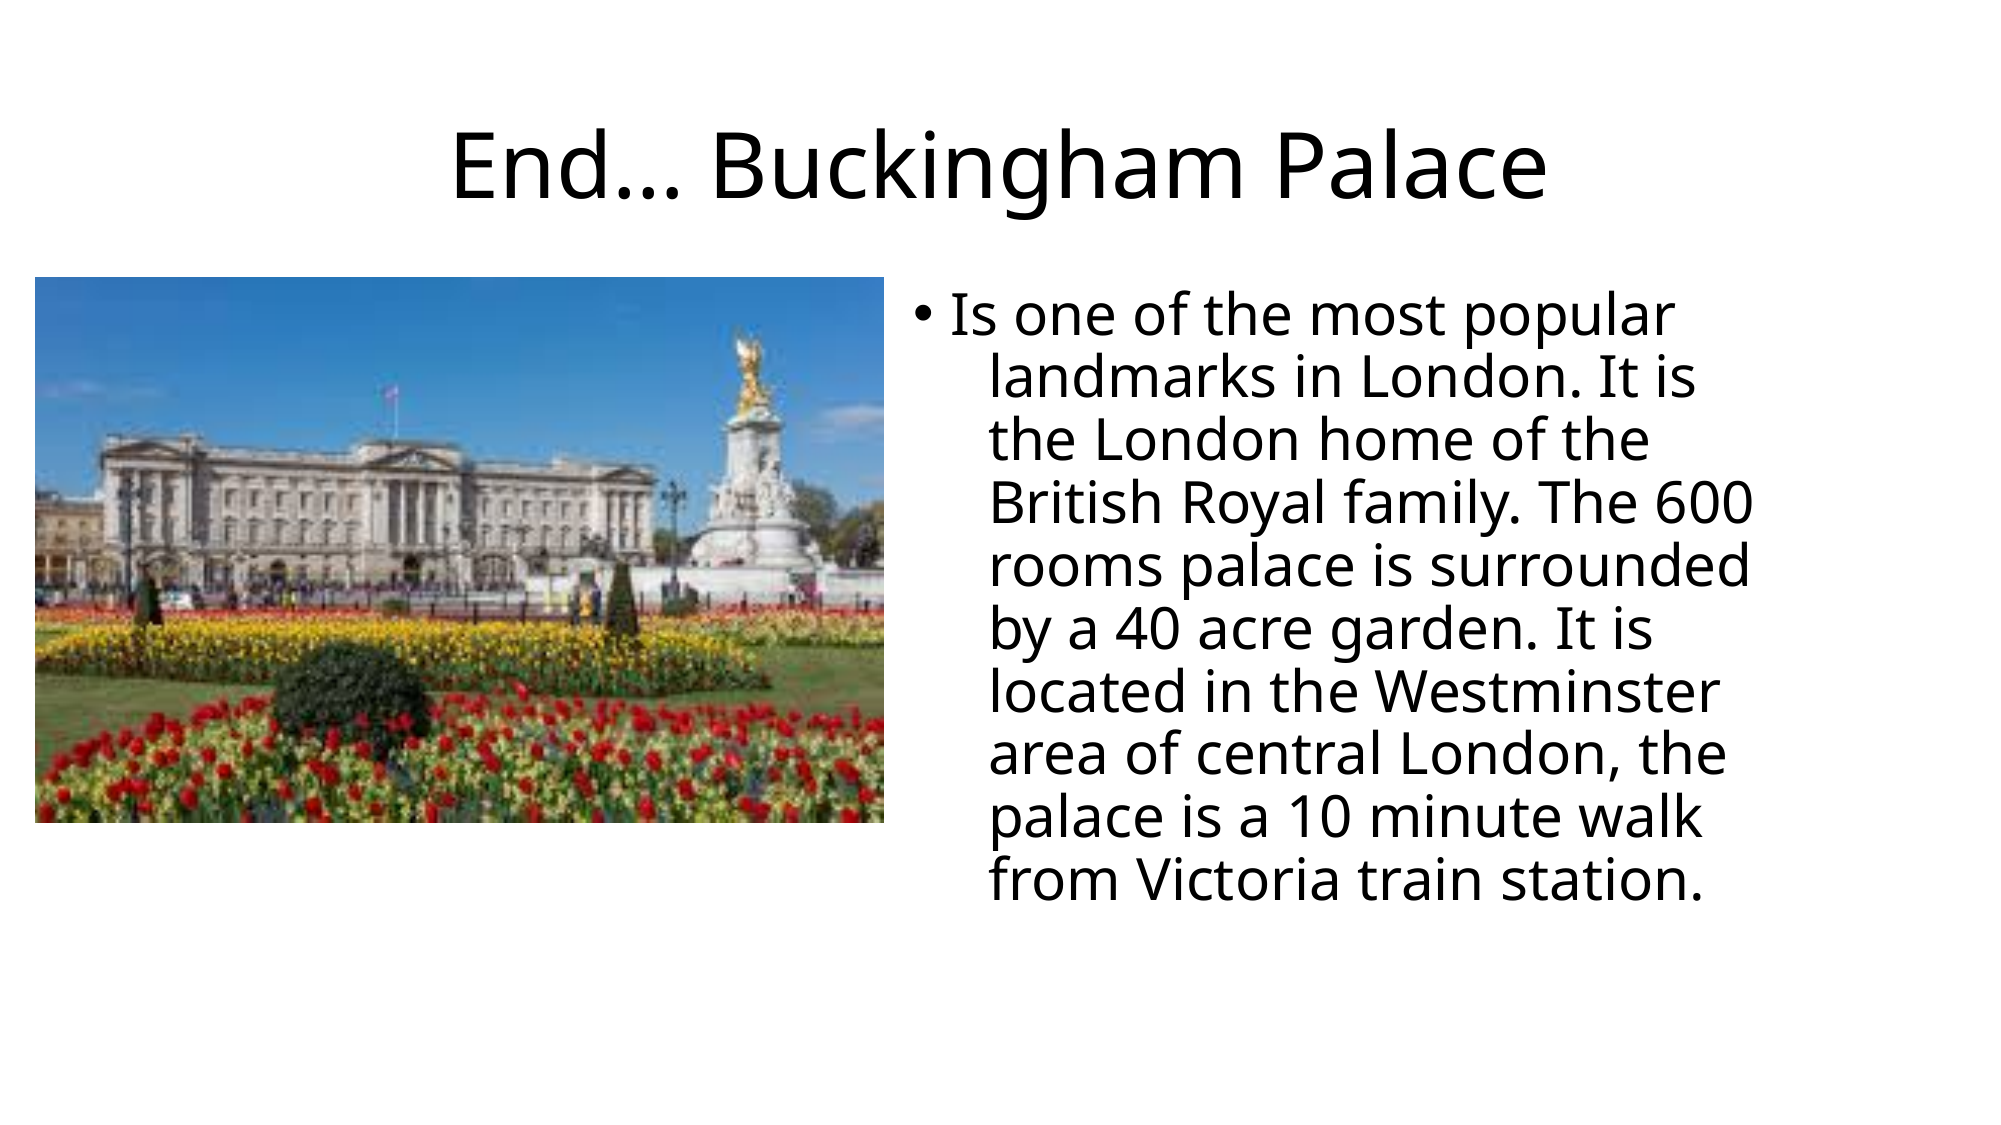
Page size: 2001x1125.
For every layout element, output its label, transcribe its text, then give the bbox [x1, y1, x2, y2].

picture [35, 277, 884, 823]
title End… Buckingham Palace [137, 59, 1863, 278]
list Is one of the most popular landmarks in London. It is the London home of the British Royal family. The 600 rooms palace is surrounded by a 40 acre garden. It is located in the Westminster area of central London, the palace is a 10 minute walk from Victoria train station. [898, 277, 1818, 992]
